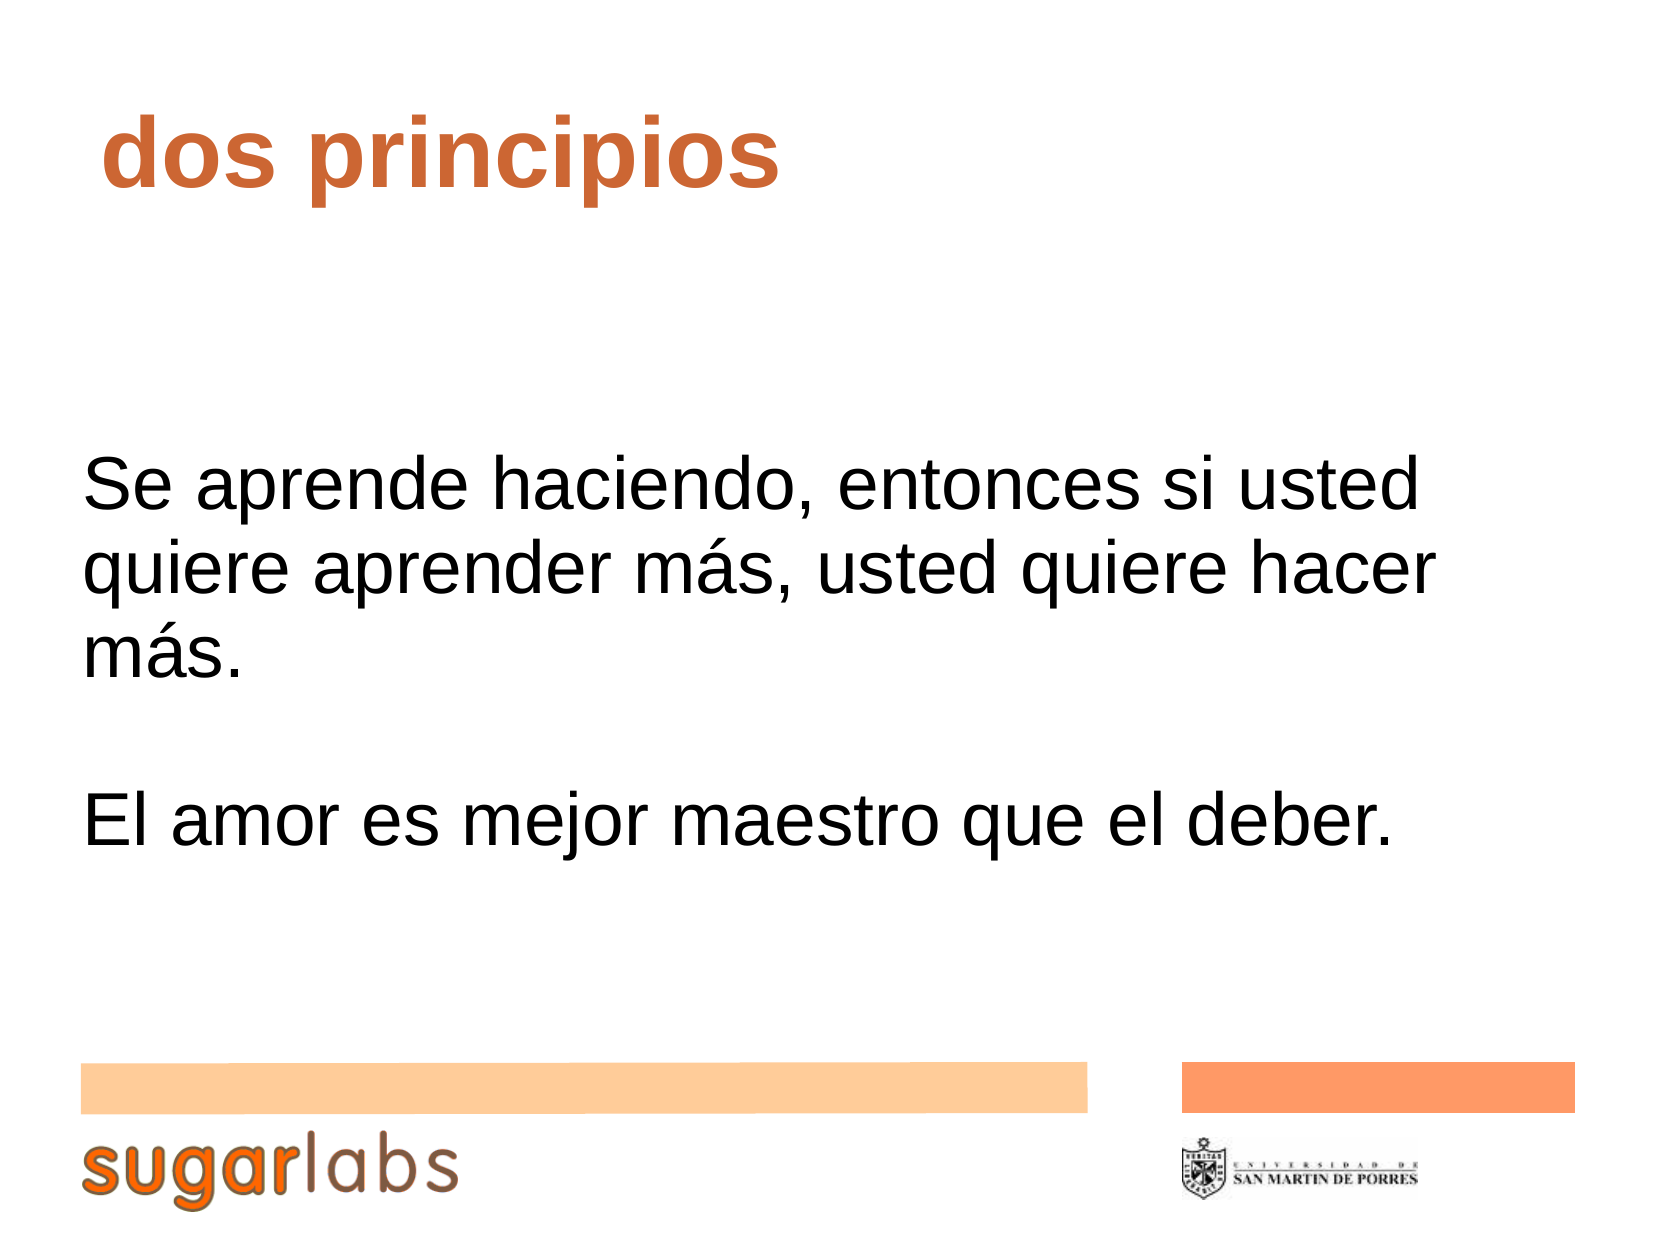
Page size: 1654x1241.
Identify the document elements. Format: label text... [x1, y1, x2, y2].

title dos principios [82, 49, 1571, 257]
subtitle Se aprende haciendo, entonces si usted quiere aprender más, usted quiere hacer más. El amor es mejor maestro que el deber. [82, 290, 1571, 1013]
picture [1182, 1137, 1418, 1200]
picture [82, 1130, 458, 1212]
